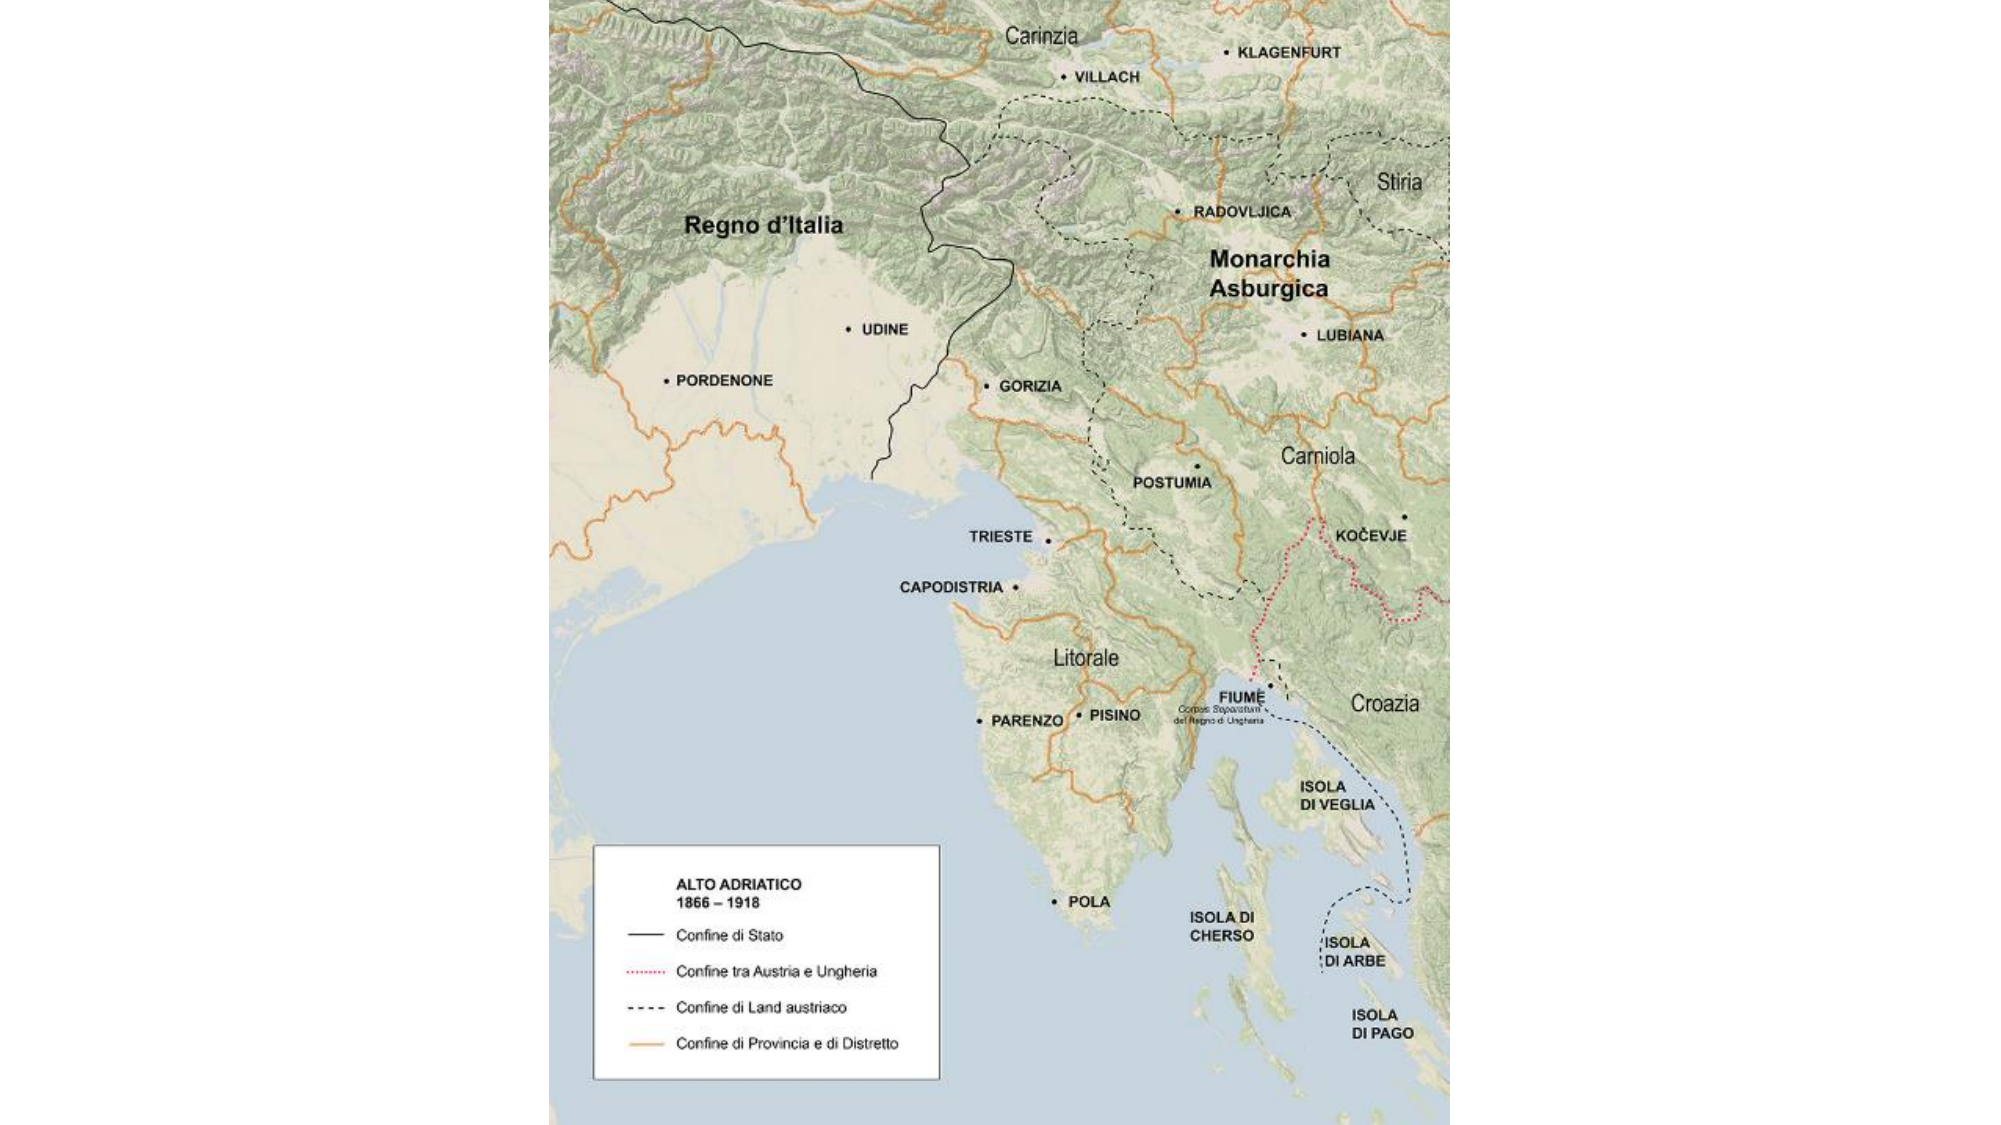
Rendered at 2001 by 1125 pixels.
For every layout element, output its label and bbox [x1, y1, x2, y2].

picture [549, 0, 1450, 1125]
